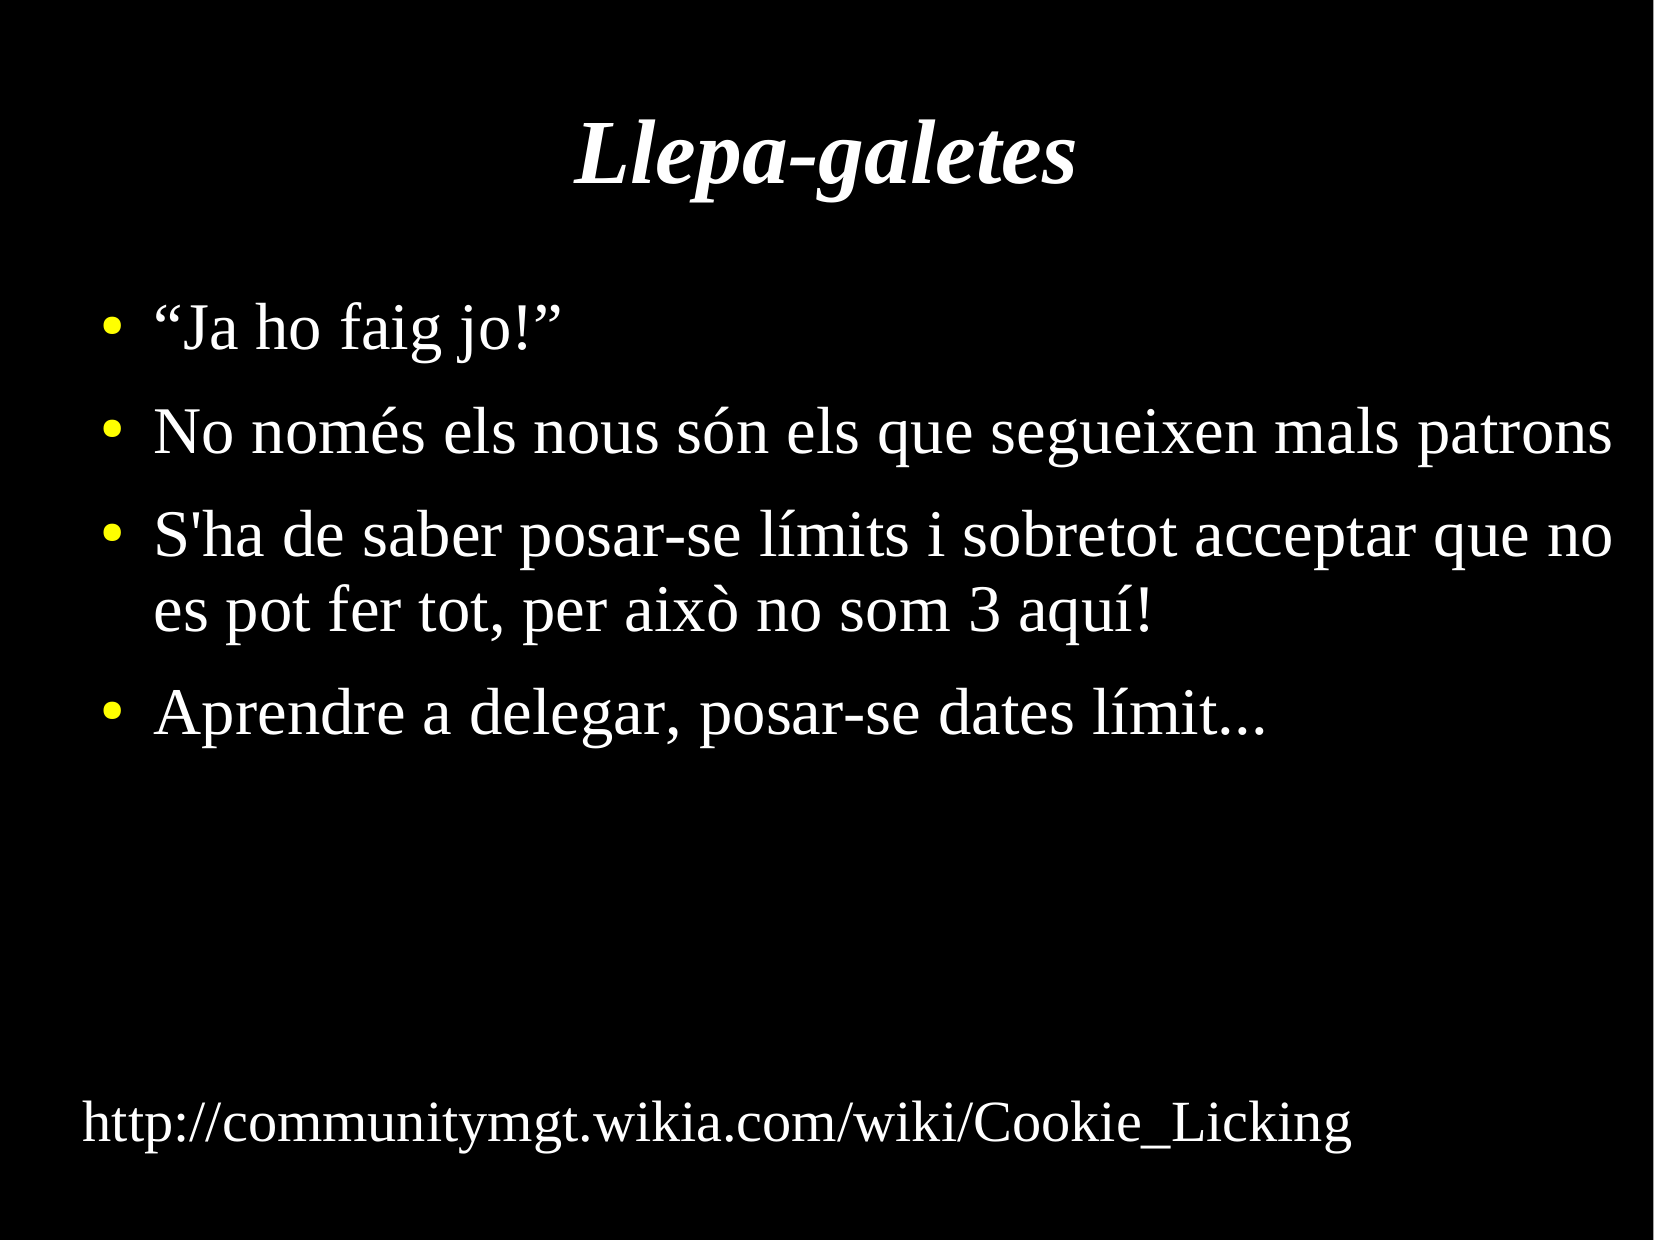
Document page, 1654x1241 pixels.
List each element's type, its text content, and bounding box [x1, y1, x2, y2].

title Llepa-galetes [82, 56, 1571, 250]
list “Ja ho faig jo!” No només els nous són els que segueixen mals patrons S'ha de saber posar-se límits i sobretot acceptar que no es pot fer tot, per això no som 3 aquí! Aprendre a delegar, posar-se dates límit... http://communitymgt.wikia.com/wiki/Cookie_Licking [82, 290, 1625, 1154]
